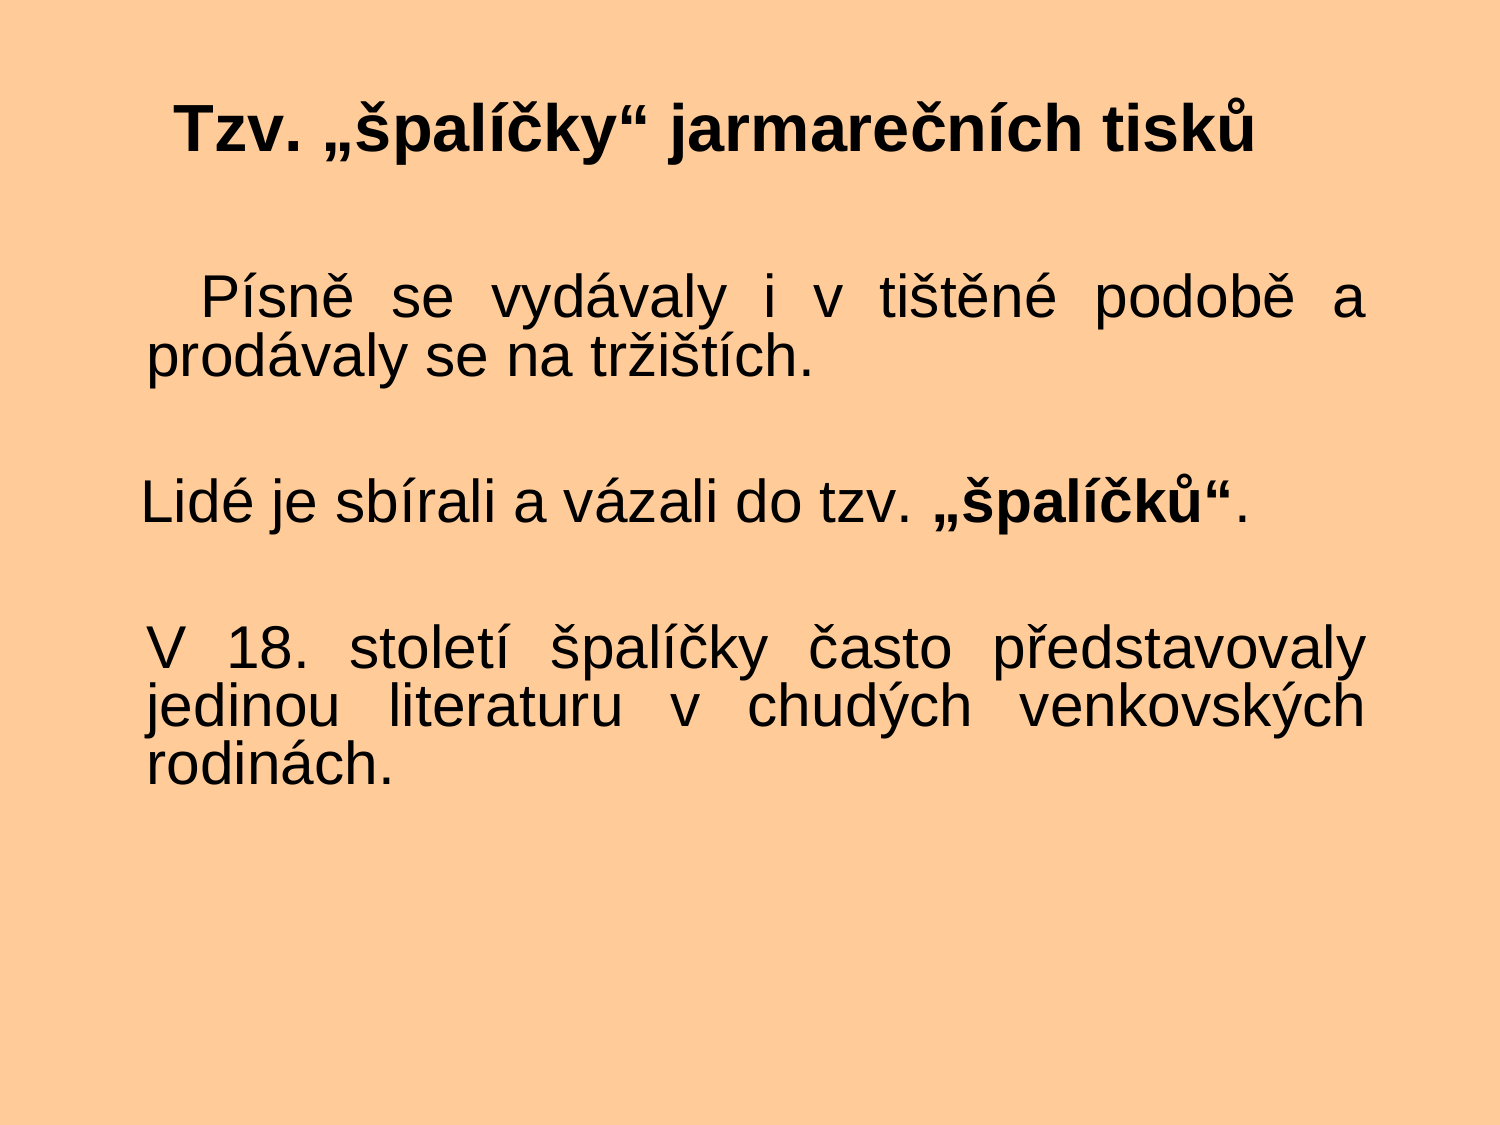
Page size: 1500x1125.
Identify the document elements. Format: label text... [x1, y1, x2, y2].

title Tzv. „špalíčky“ jarmarečních tisků [41, 30, 1392, 219]
list Písně se vydávaly i v tištěné podobě a prodávaly se na tržištích. Lidé je sbírali a vázali do tzv. „špalíčků“. V 18. století špalíčky často představovaly jedinou literaturu v chudých venkovských rodinách. [75, 262, 1383, 1006]
